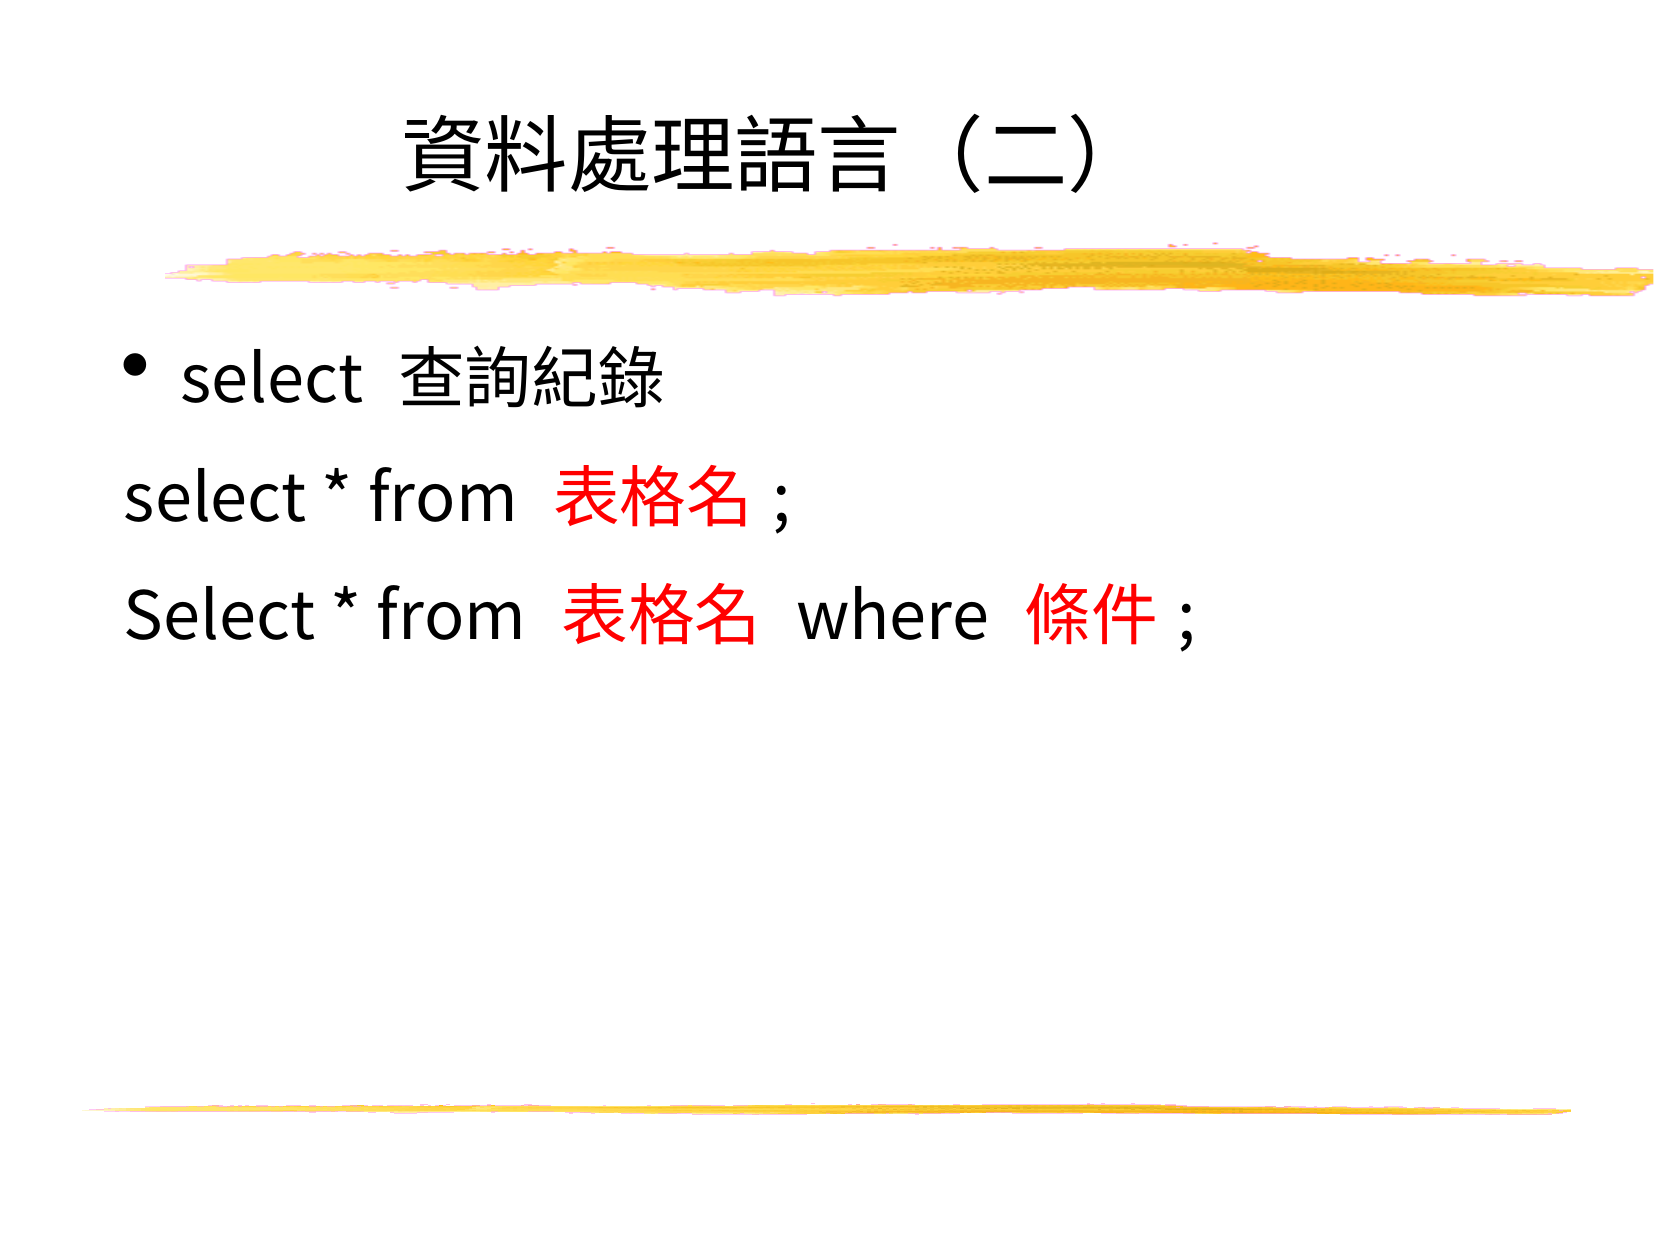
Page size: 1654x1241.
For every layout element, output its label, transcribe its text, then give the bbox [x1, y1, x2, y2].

picture [82, 1102, 1571, 1117]
list select 查詢紀錄 select * from 表格名; Select * from 表格名 where 條件; [124, 316, 1530, 1061]
picture [165, 237, 1654, 308]
title 資料處理語言（二） [73, 39, 1479, 249]
